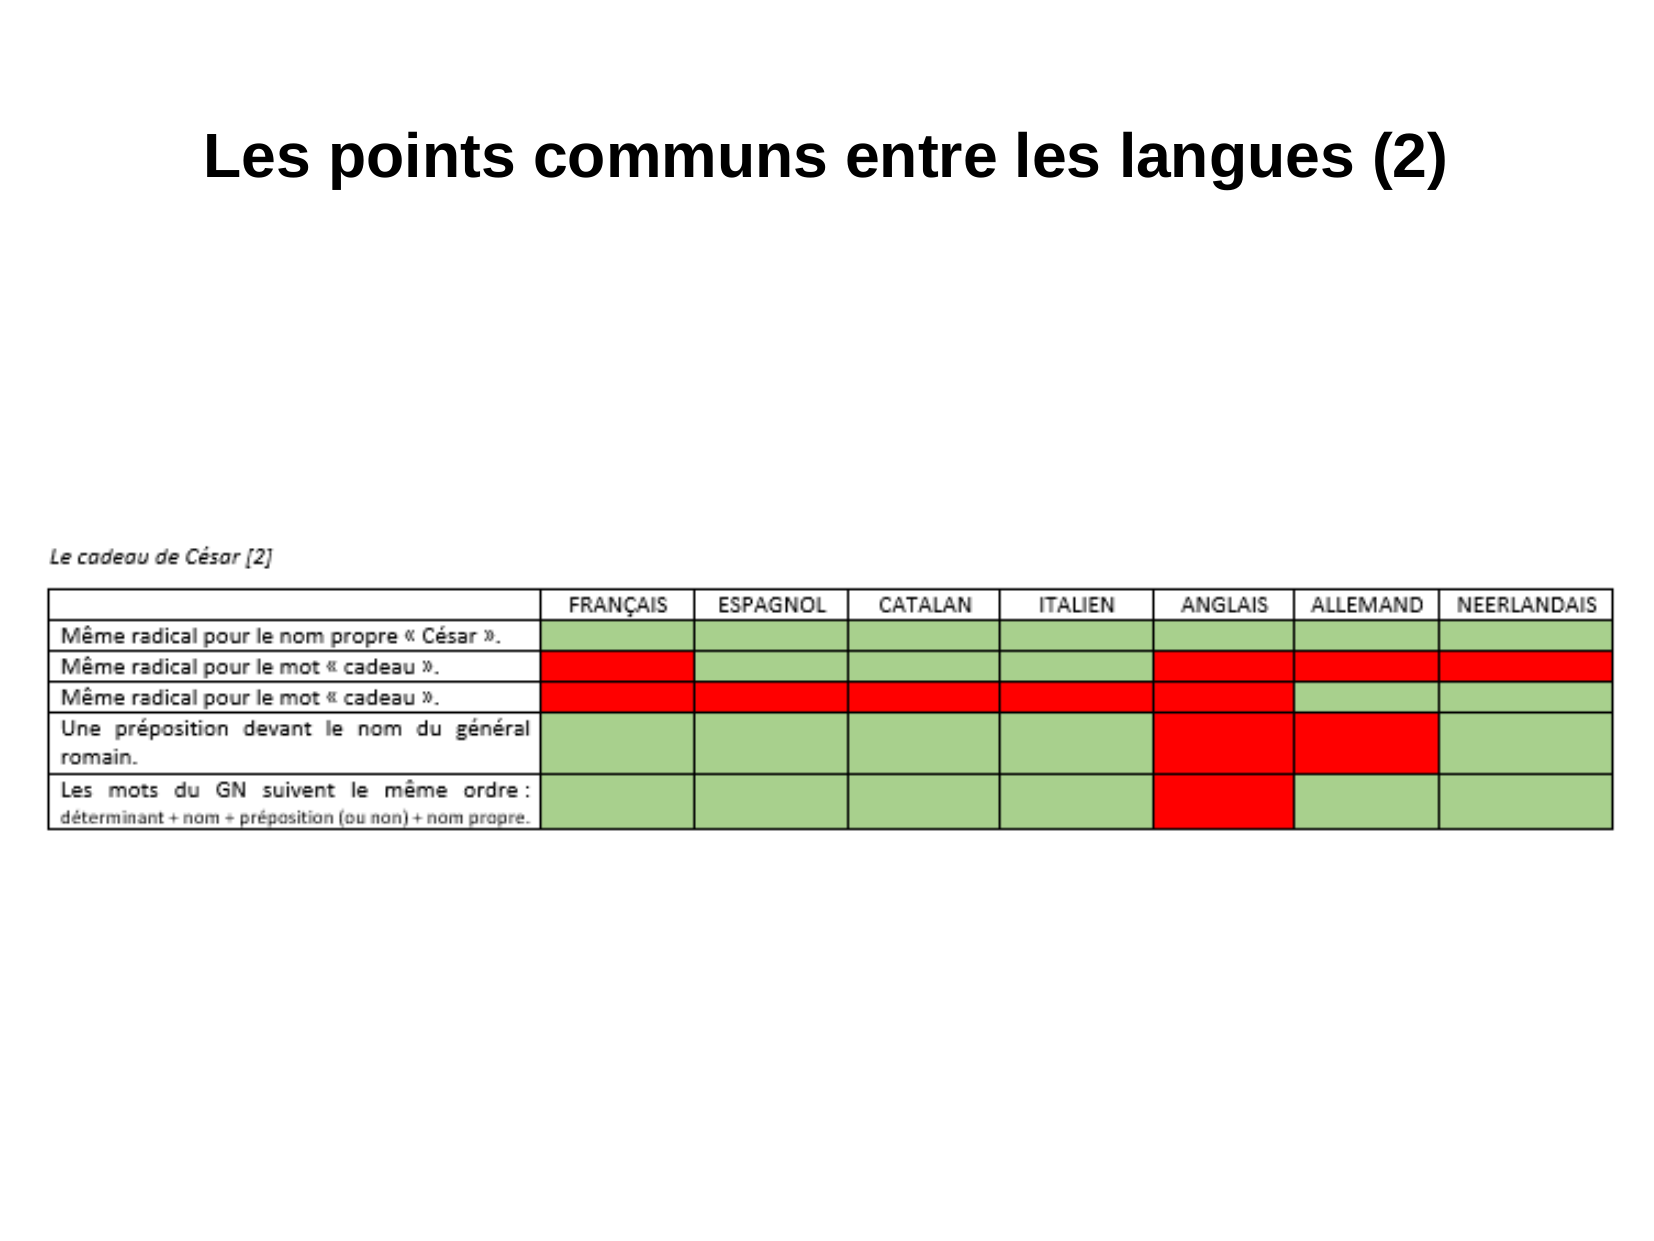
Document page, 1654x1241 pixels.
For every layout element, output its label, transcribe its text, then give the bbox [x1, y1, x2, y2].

picture [37, 536, 1634, 855]
title Les points communs entre les langues (2) [82, 49, 1571, 257]
